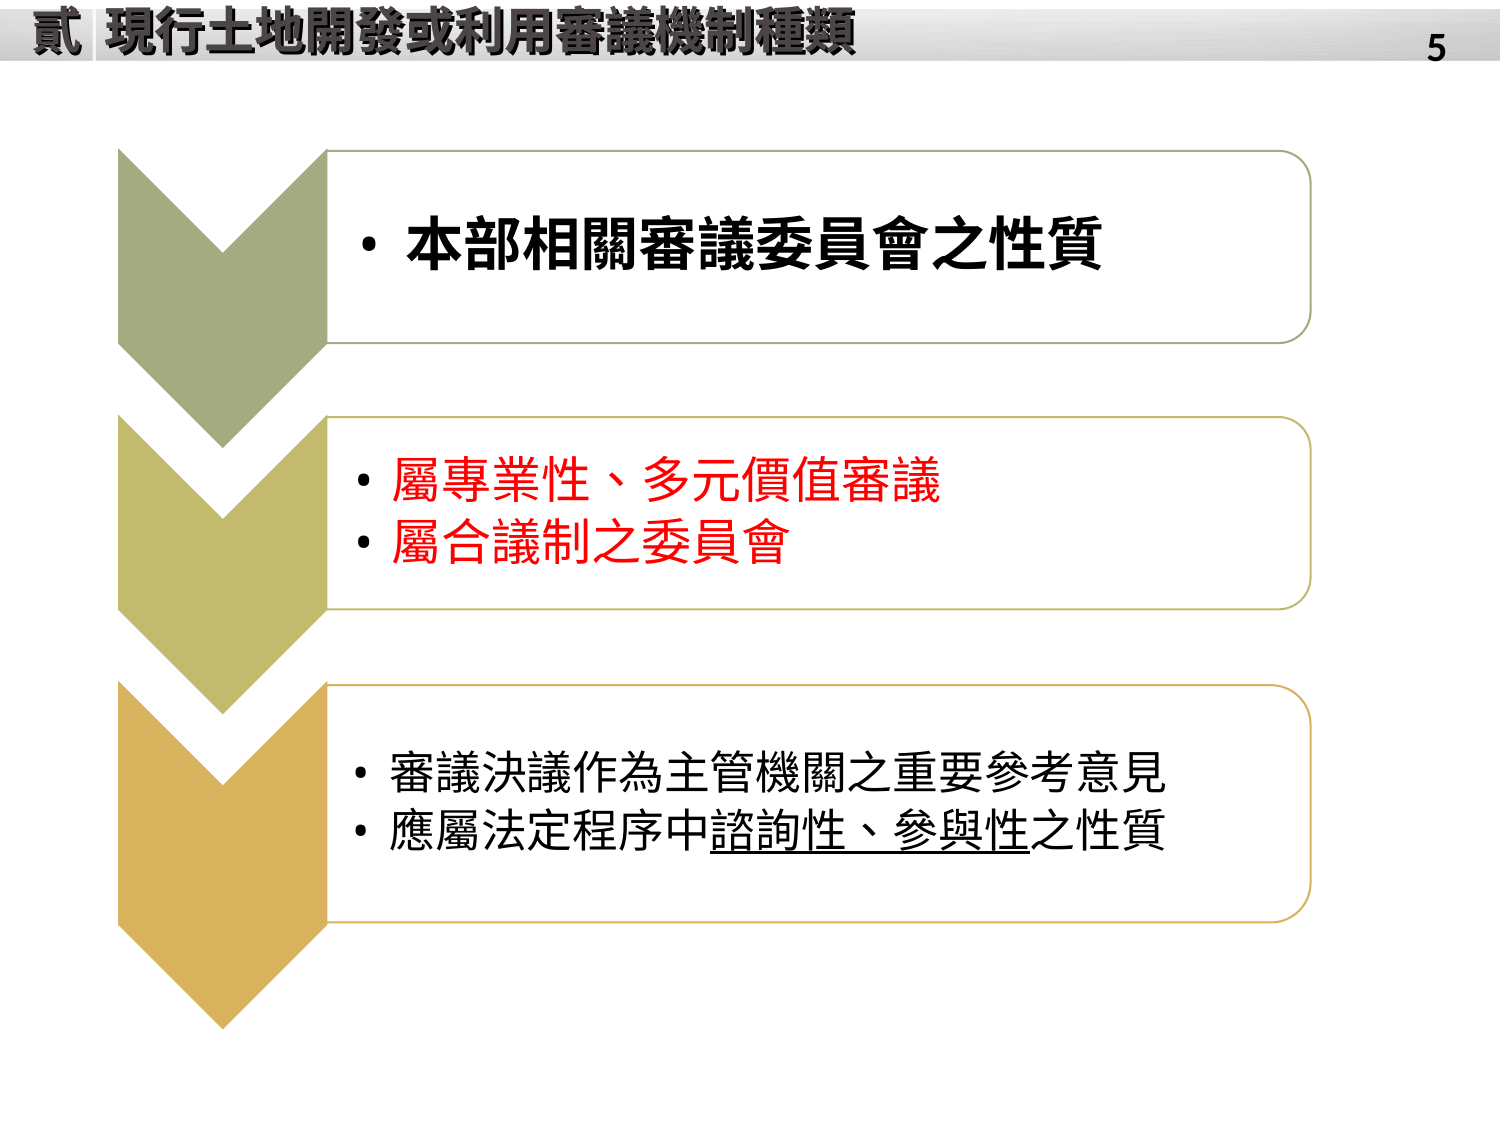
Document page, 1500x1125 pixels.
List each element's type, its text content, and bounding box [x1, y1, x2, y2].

text_box 5 [1379, 12, 1495, 64]
text_box [119, 416, 327, 713]
text_box 現行土地開發或利用審議機制種類 [90, 0, 1341, 65]
text_box 貳 [16, 0, 90, 65]
text_box [119, 150, 326, 447]
text_box [119, 683, 327, 1028]
text_box 本部相關審議委員會之性質 [326, 150, 1311, 344]
text_box 審議決議作為主管機關之重要參考意見 應屬法定程序中諮詢性、參與性之性質 [326, 685, 1311, 923]
text_box 屬專業性、多元價值審議 屬合議制之委員會 [326, 417, 1311, 610]
